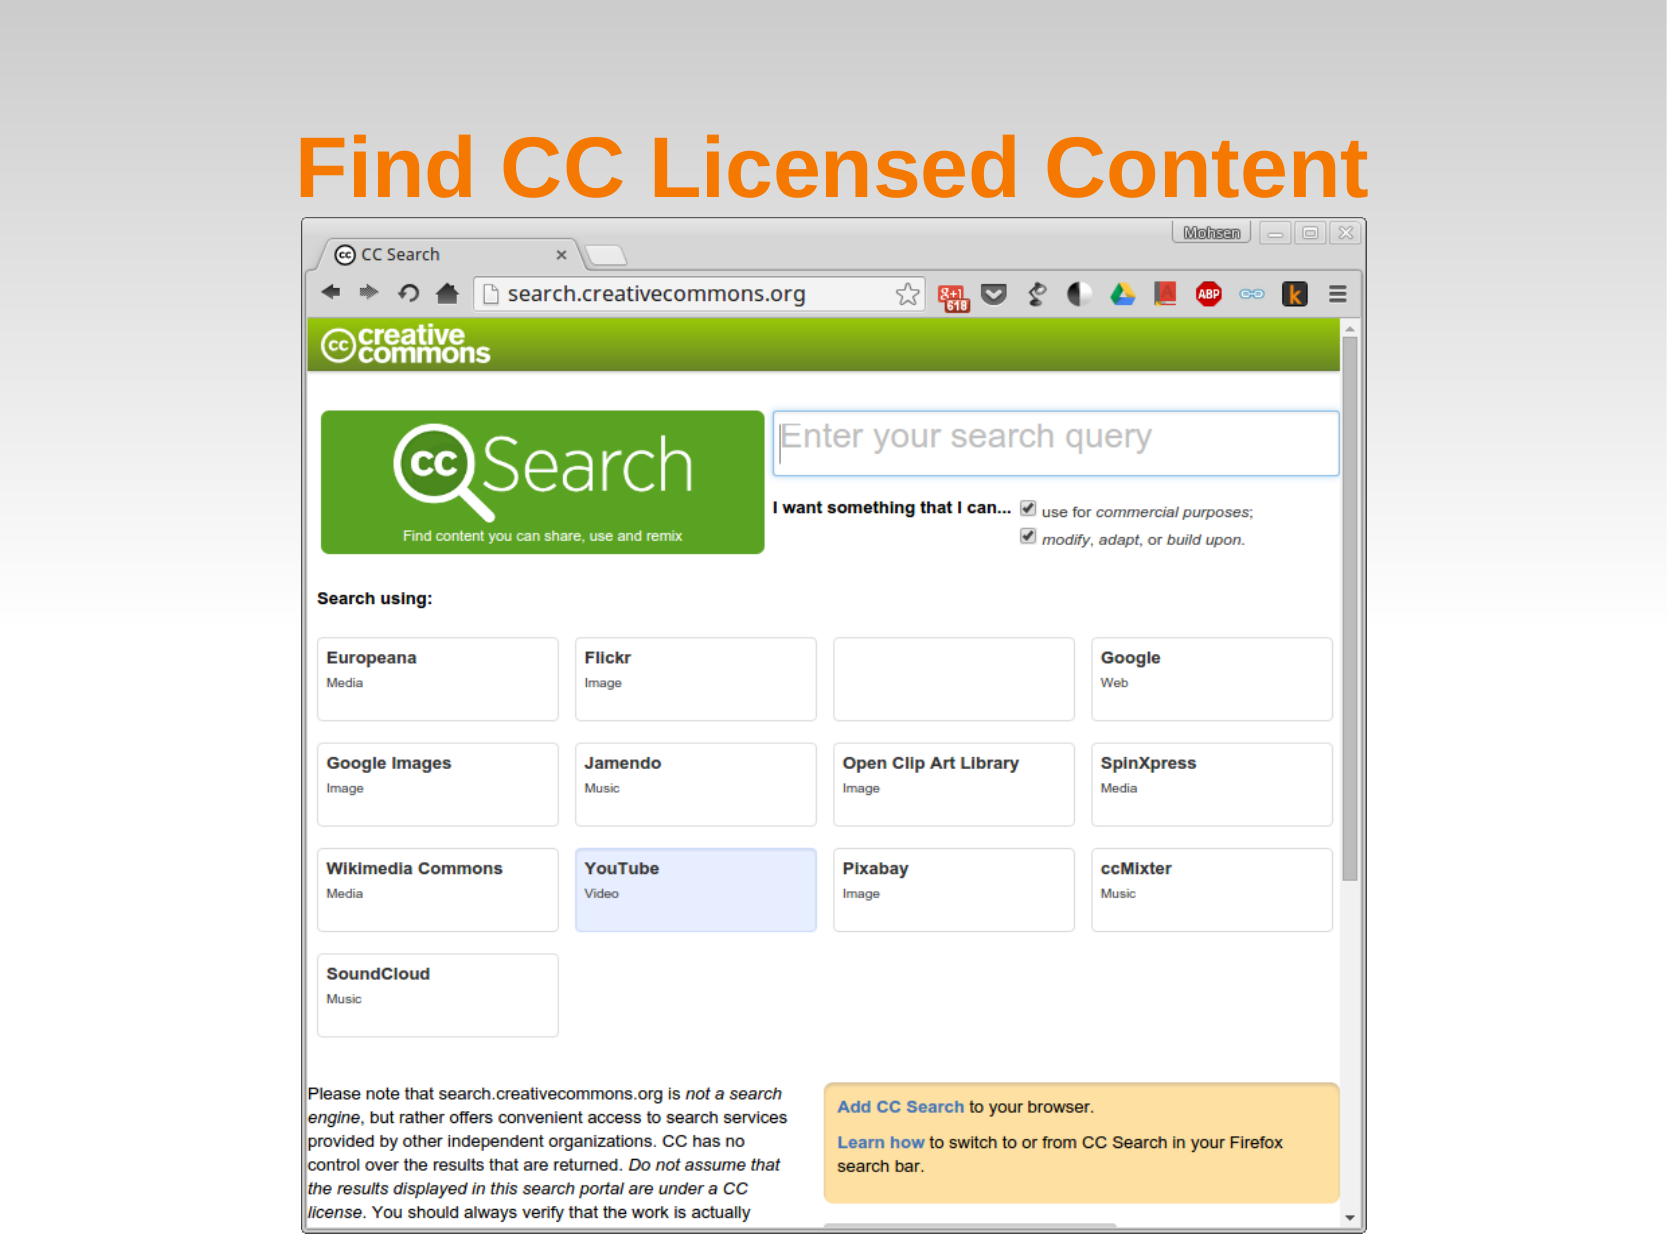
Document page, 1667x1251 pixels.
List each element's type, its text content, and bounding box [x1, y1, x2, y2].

title Find CC Licensed Content [83, 49, 1584, 259]
picture [0, 0, 1667, 1250]
